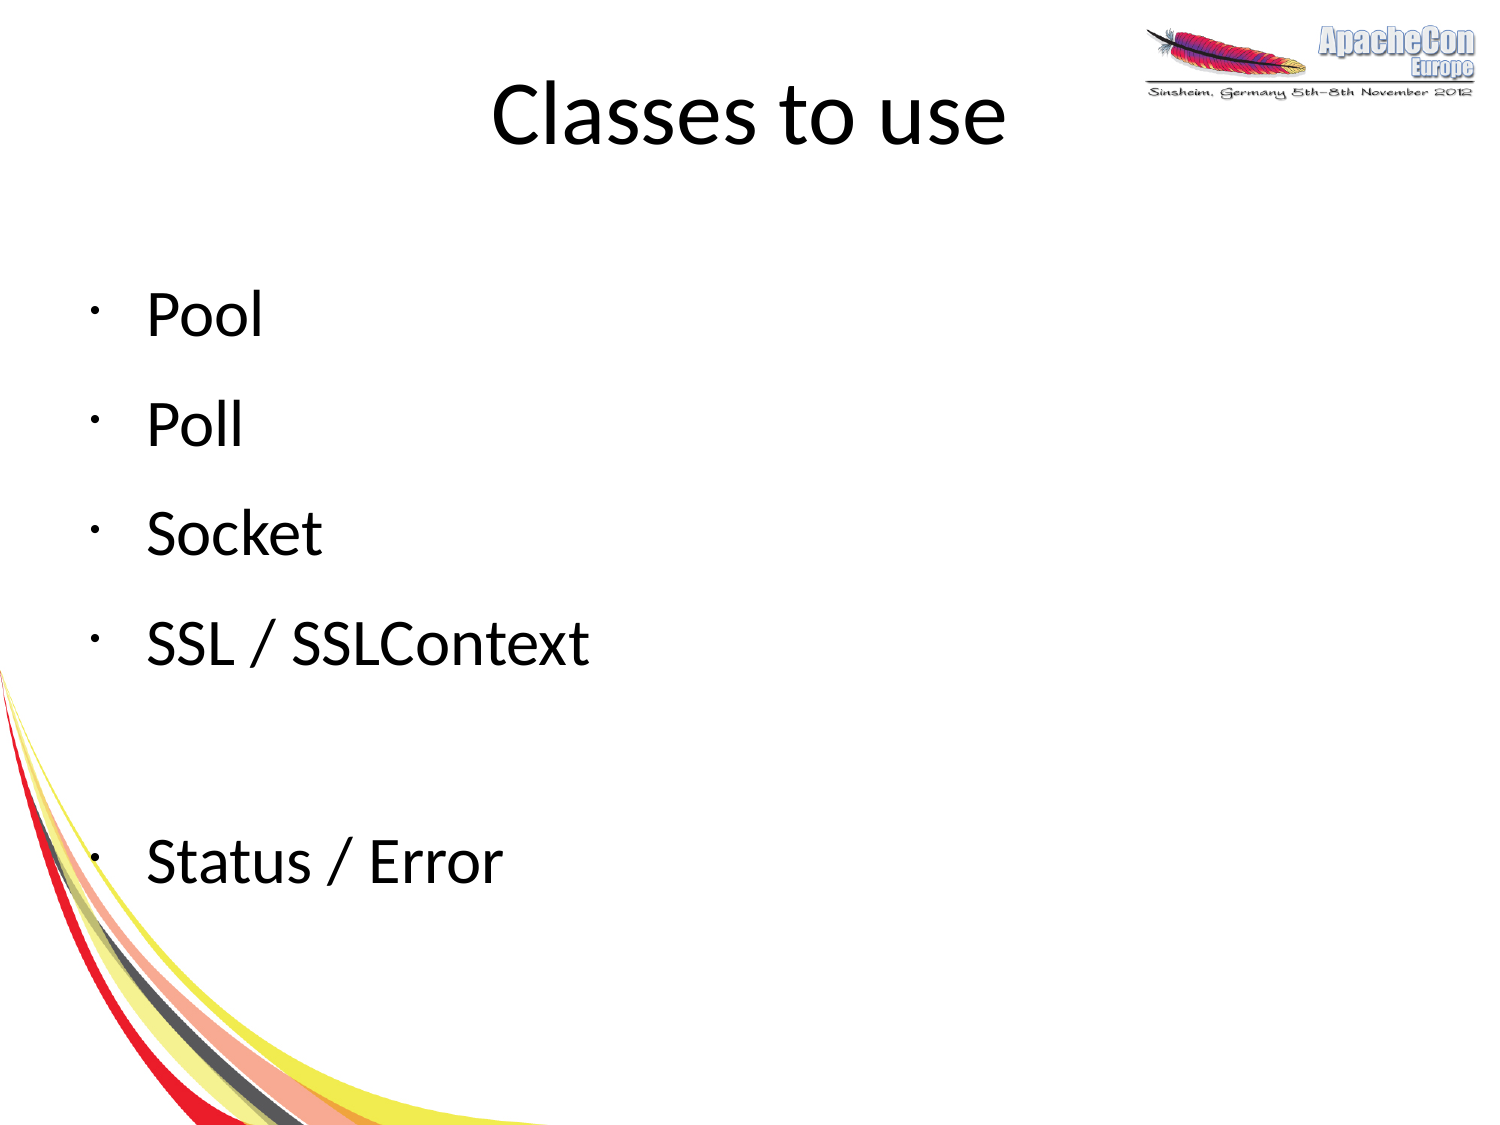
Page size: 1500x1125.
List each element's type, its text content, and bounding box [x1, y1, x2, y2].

list Pool Poll Socket SSL / SSLContext Status / Error [75, 262, 1425, 1005]
picture [0, 0, 1500, 1125]
title Classes to use [75, 45, 1425, 233]
